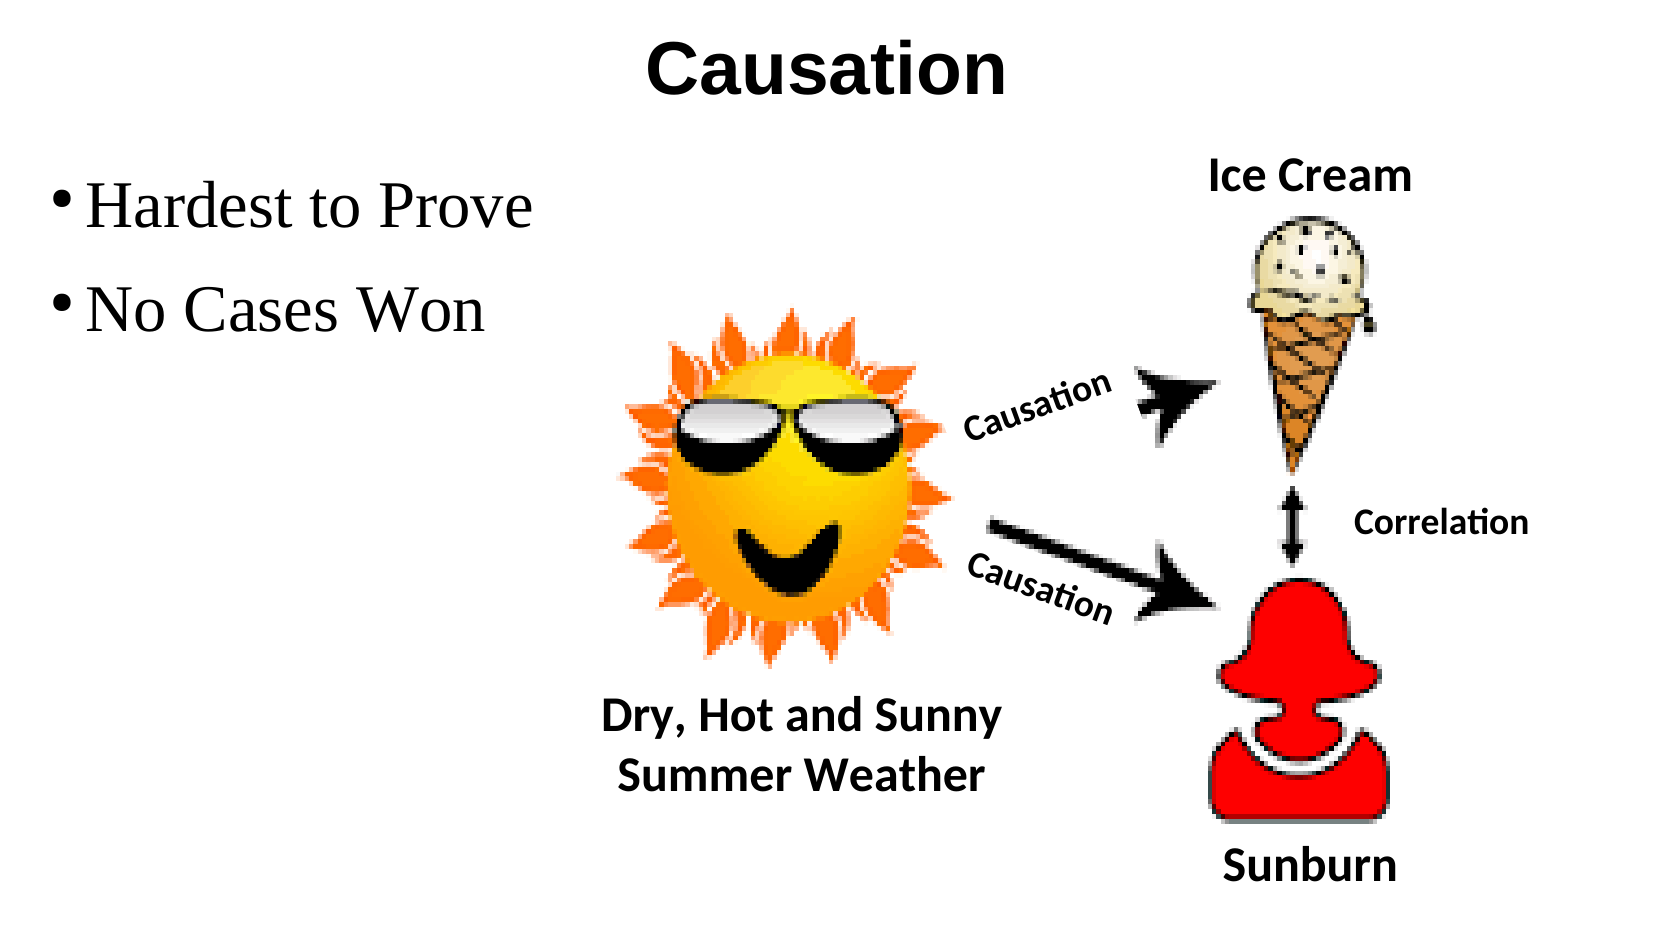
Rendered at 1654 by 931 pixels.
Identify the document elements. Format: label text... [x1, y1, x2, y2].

text_box Correlation [1311, 490, 1573, 550]
text_box Causation [927, 525, 1141, 689]
title Causation [0, 17, 1654, 124]
text_box Dry, Hot and Sunny Summer Weather [545, 673, 1059, 809]
text_box Sunburn [1053, 824, 1568, 900]
text_box Causation [937, 342, 1151, 506]
text_box Ice Cream [1053, 133, 1568, 209]
text_box Hardest to Prove No Cases Won [35, 153, 678, 494]
picture [562, 211, 1538, 906]
